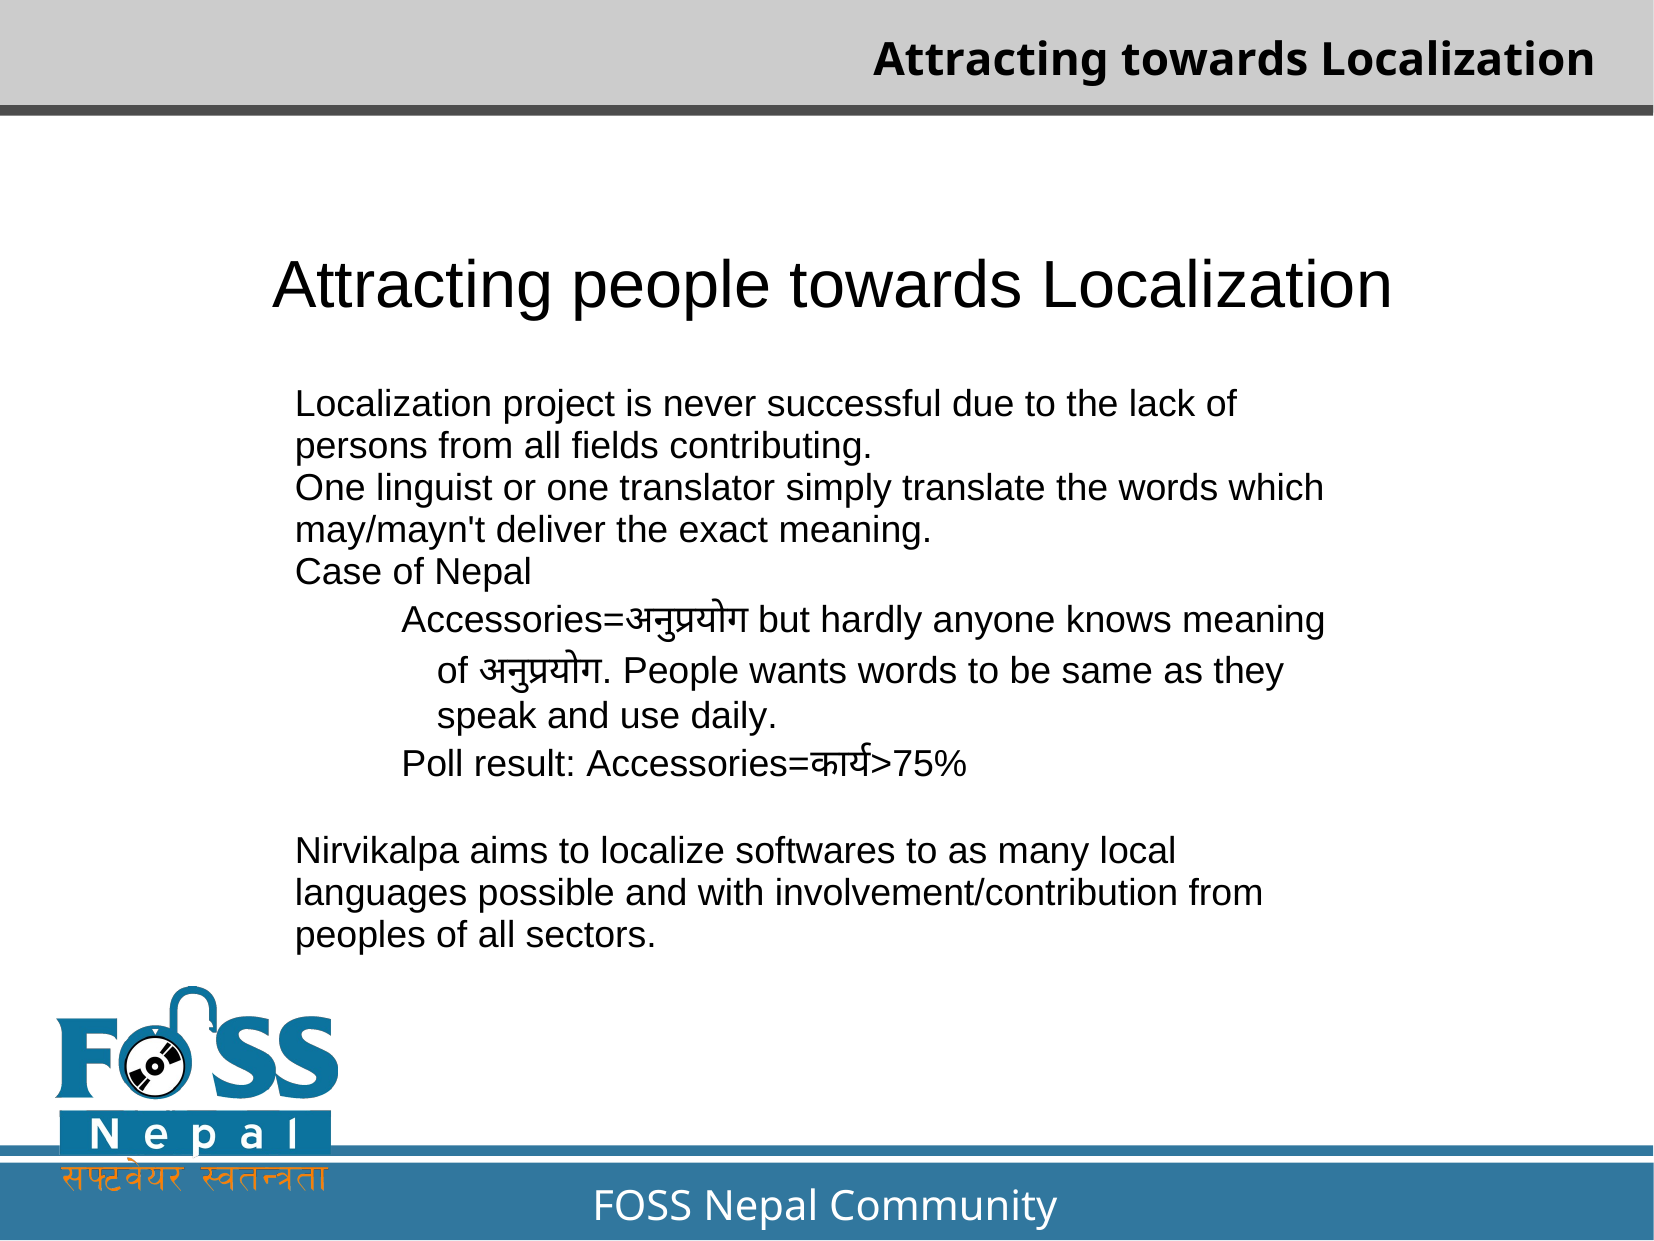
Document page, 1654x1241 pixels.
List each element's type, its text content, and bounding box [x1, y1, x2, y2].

text_box Attracting towards Localization [37, 19, 1611, 88]
text_box Localization project is never successful due to the lack of persons from all fields contributing. One linguist or one translator simply translate the words which may/mayn't deliver the exact meaning. Case of Nepal Accessories=अनुप्रयोग but hardly anyone knows meaning of अनुप्रयोग. People wants words to be same as they speak and use daily. Poll result: Accessories=कार्य>75% Nirvikalpa aims to localize softwares to as many local languages possible and with involvement/contribution from peoples of all sectors. [280, 375, 1368, 995]
picture [55, 986, 338, 1191]
text_box Attracting people towards Localization [238, 239, 1410, 338]
picture [197, 986, 338, 1085]
